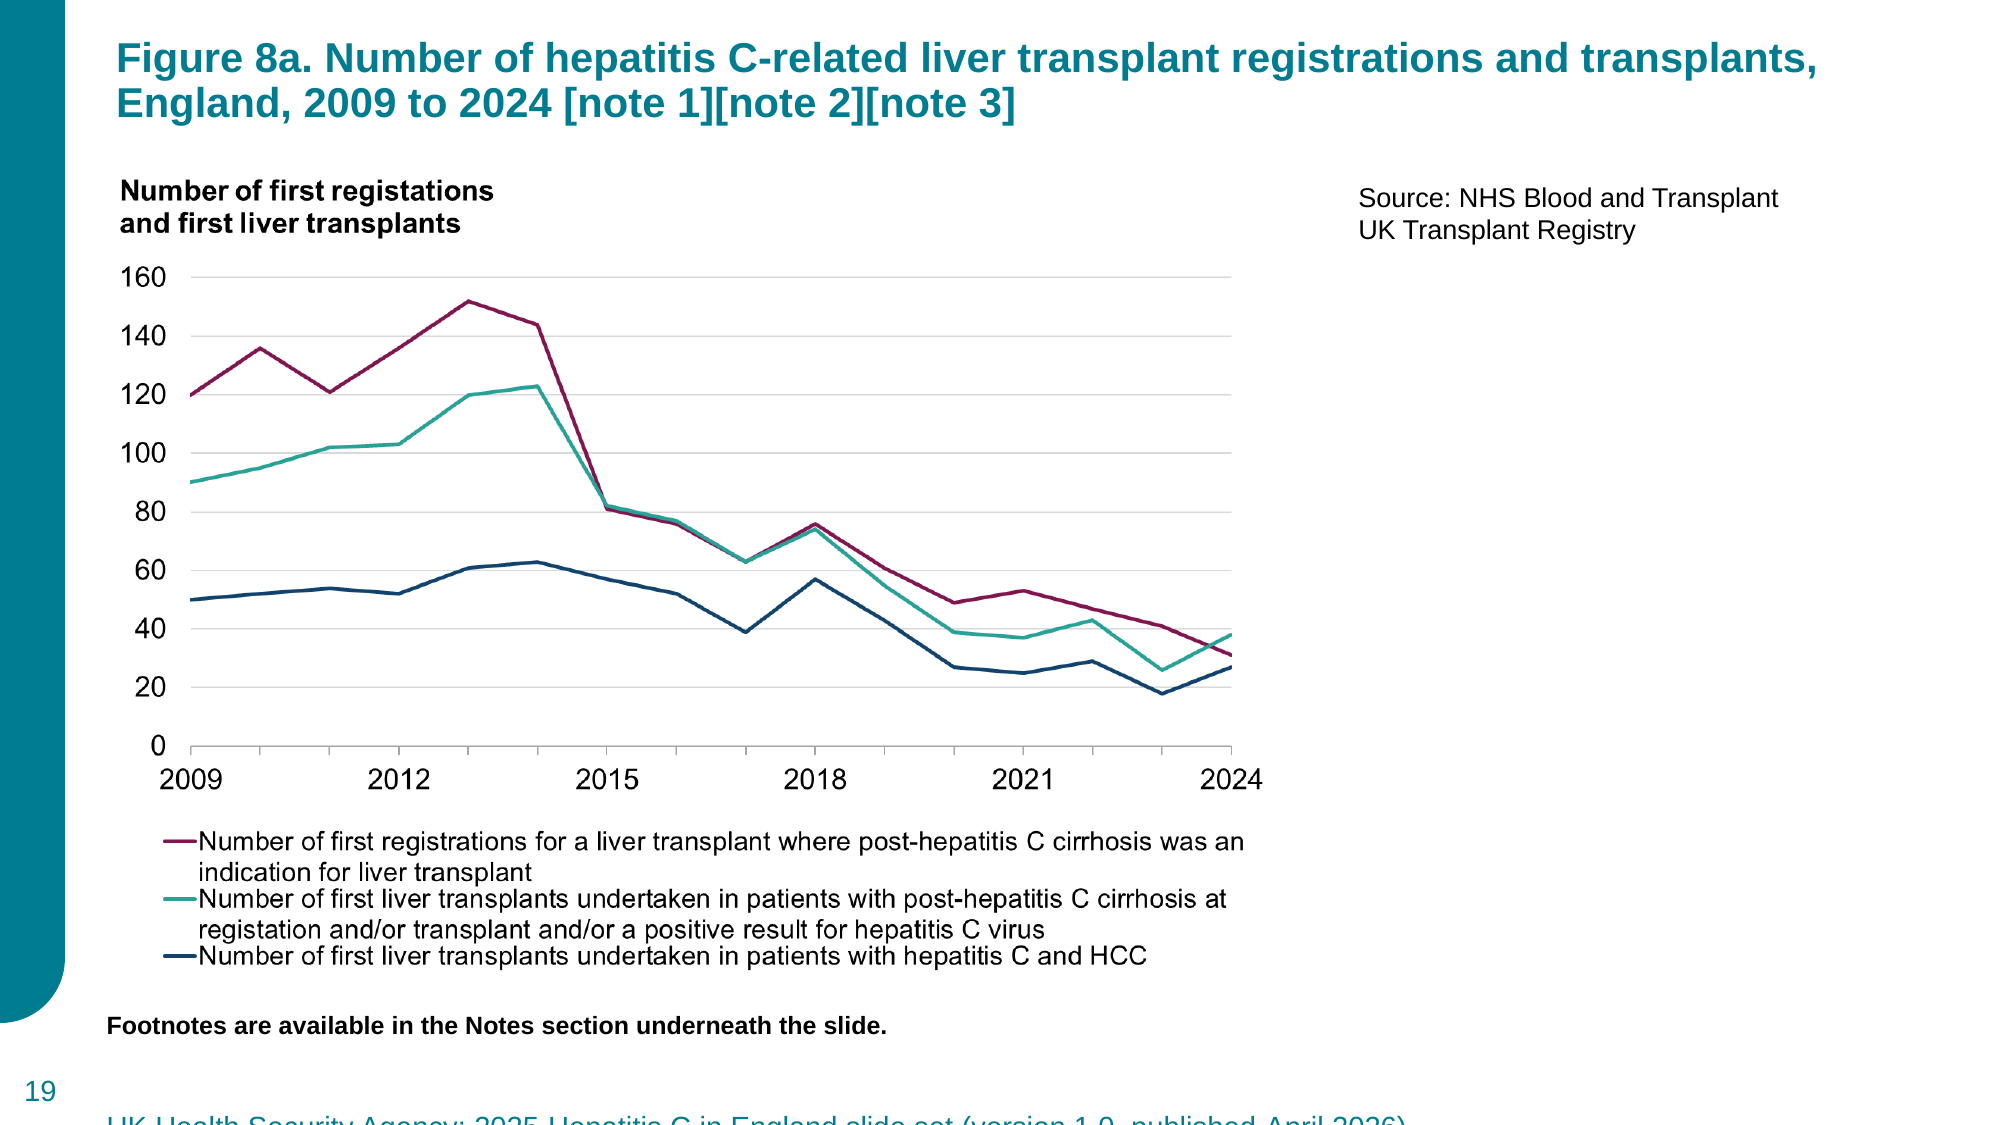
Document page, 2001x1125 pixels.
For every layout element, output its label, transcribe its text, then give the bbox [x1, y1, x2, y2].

text_box UK Health Security Agency: 2025 Hepatitis C in England slide set (version 1.0, published April 2026) [91, 1065, 1734, 1125]
text_box Source: NHS Blood and Transplant UK Transplant Registry [1343, 172, 1817, 282]
text_box [9, 1059, 80, 1120]
title Figure 8a. Number of hepatitis C-related liver transplant registrations and transplants, England, 2009 to 2024 [note 1][note 2][note 3] [101, 29, 1926, 189]
text_box Footnotes are available in the Notes section underneath the slide. [91, 1002, 955, 1048]
picture [101, 167, 1275, 999]
